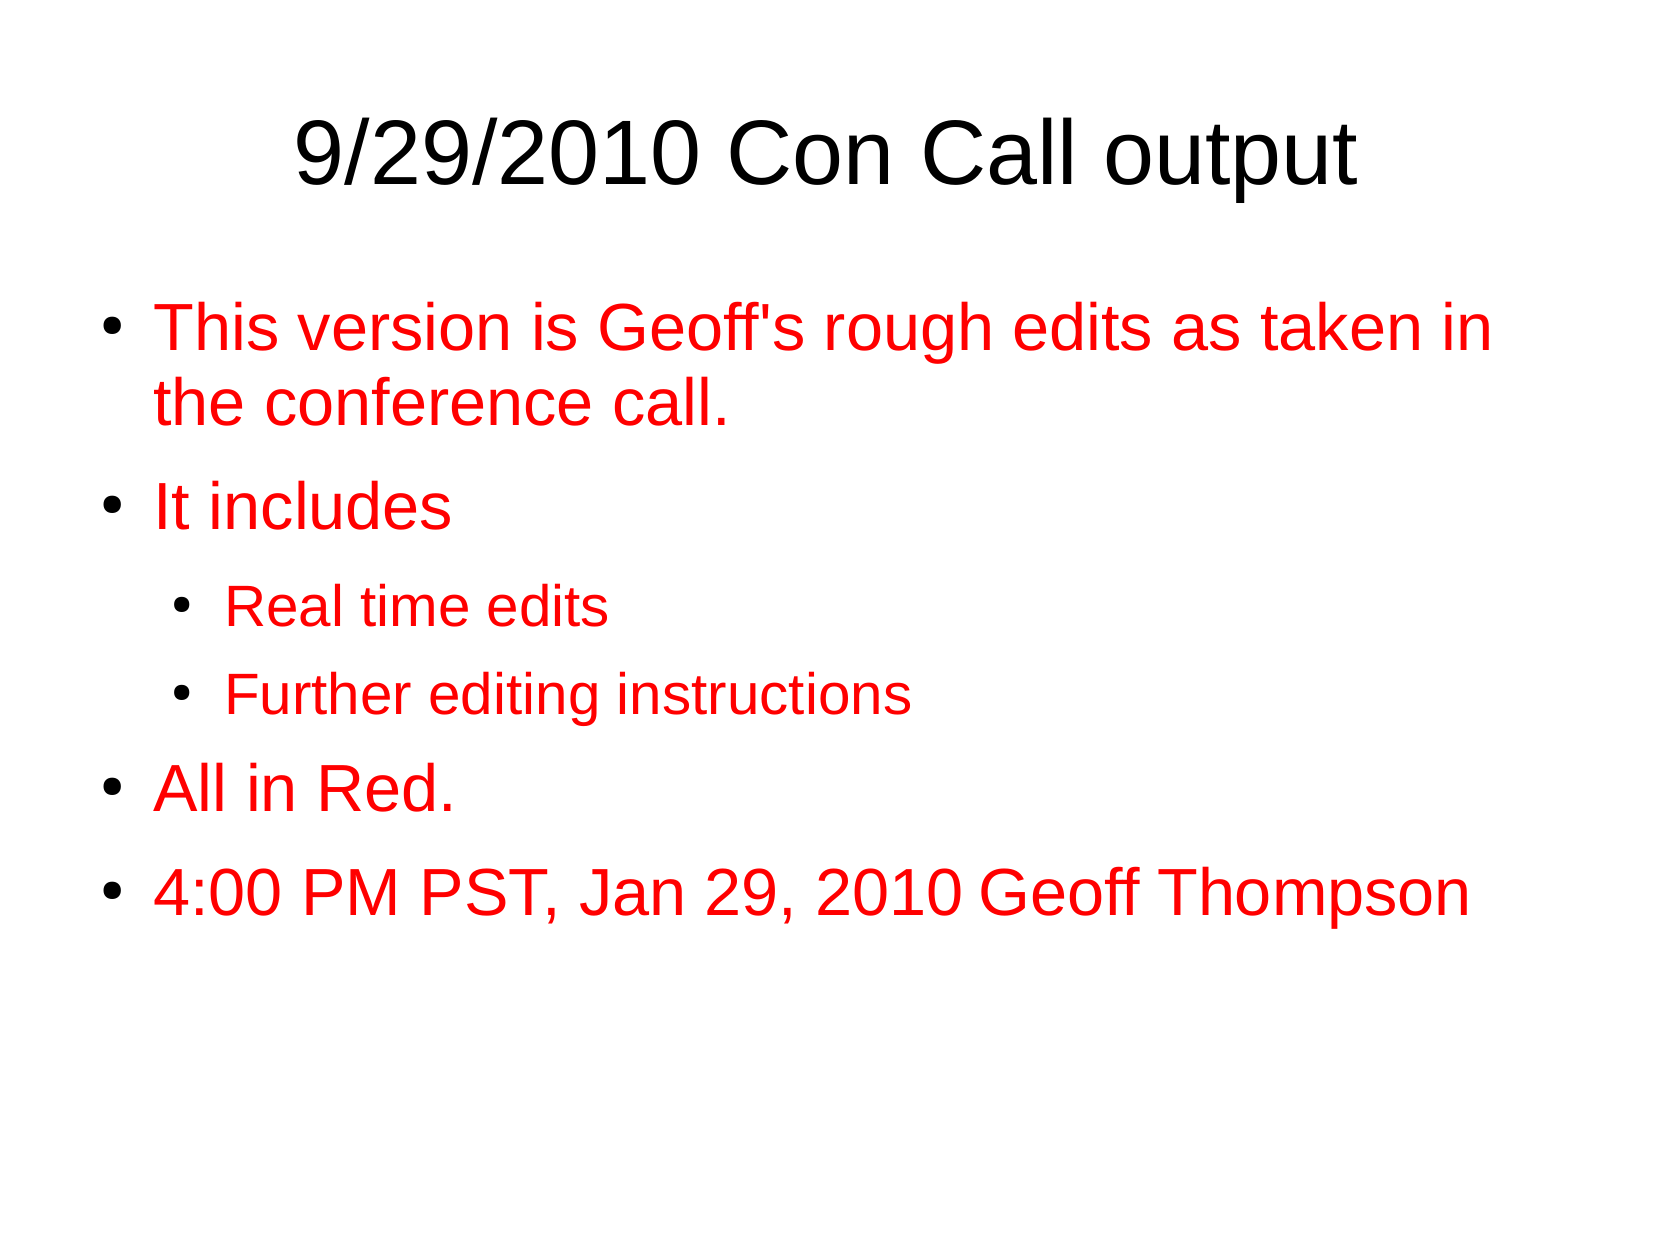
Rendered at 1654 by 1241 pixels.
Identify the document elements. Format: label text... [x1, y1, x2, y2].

list This version is Geoff's rough edits as taken in the conference call. It includes Real time edits Further editing instructions All in Red. 4:00 PM PST, Jan 29, 2010 Geoff Thompson [82, 290, 1571, 1094]
title 9/29/2010 Con Call output [82, 56, 1571, 250]
